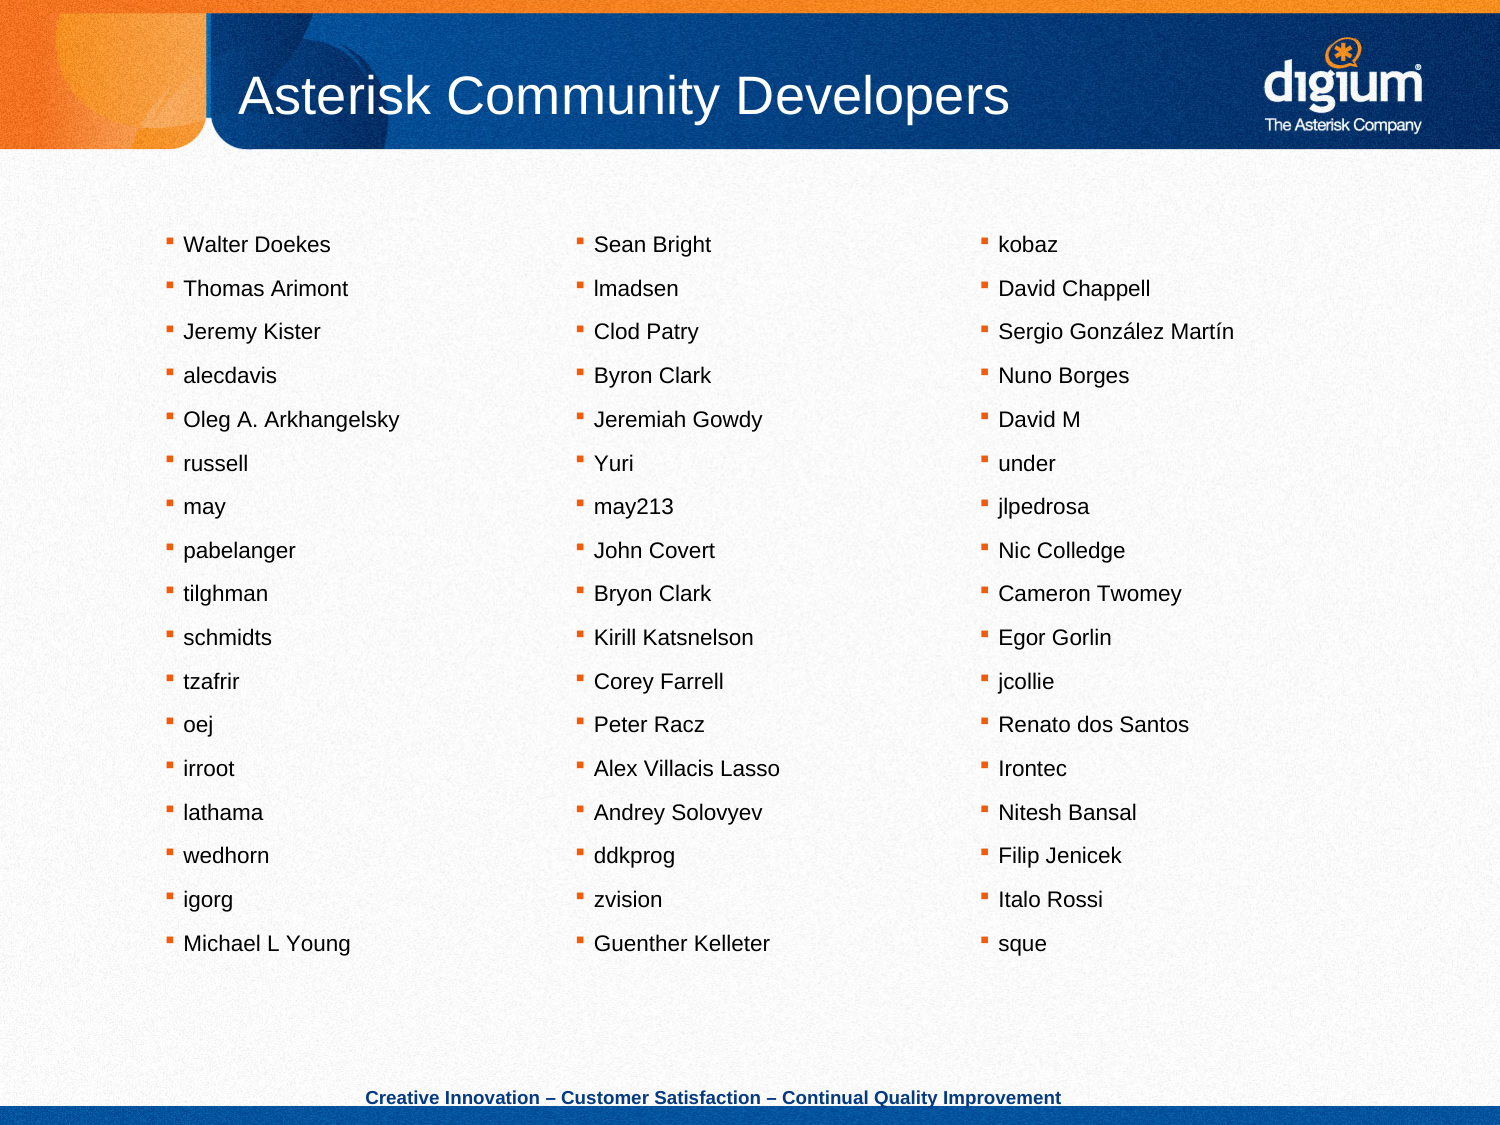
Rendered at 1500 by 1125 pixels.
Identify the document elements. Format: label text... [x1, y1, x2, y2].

list Sean Bright lmadsen Clod Patry Byron Clark Jeremiah Gowdy Yuri may213 John Covert Bryon Clark Kirill Katsnelson Corey Farrell Peter Racz Alex Villacis Lasso Andrey Solovyev ddkprog zvision Guenther Kelleter [560, 224, 964, 968]
title Asterisk Community Developers [238, 27, 1243, 127]
list Walter Doekes Thomas Arimont Jeremy Kister alecdavis Oleg A. Arkhangelsky russell may pabelanger tilghman schmidts tzafrir oej irroot lathama wedhorn igorg Michael L Young [149, 224, 560, 968]
picture [0, 0, 1500, 1125]
list kobaz David Chappell Sergio González Martín Nuno Borges David M under jlpedrosa Nic Colledge Cameron Twomey Egor Gorlin jcollie Renato dos Santos Irontec Nitesh Bansal Filip Jenicek Italo Rossi sque [964, 224, 1499, 968]
